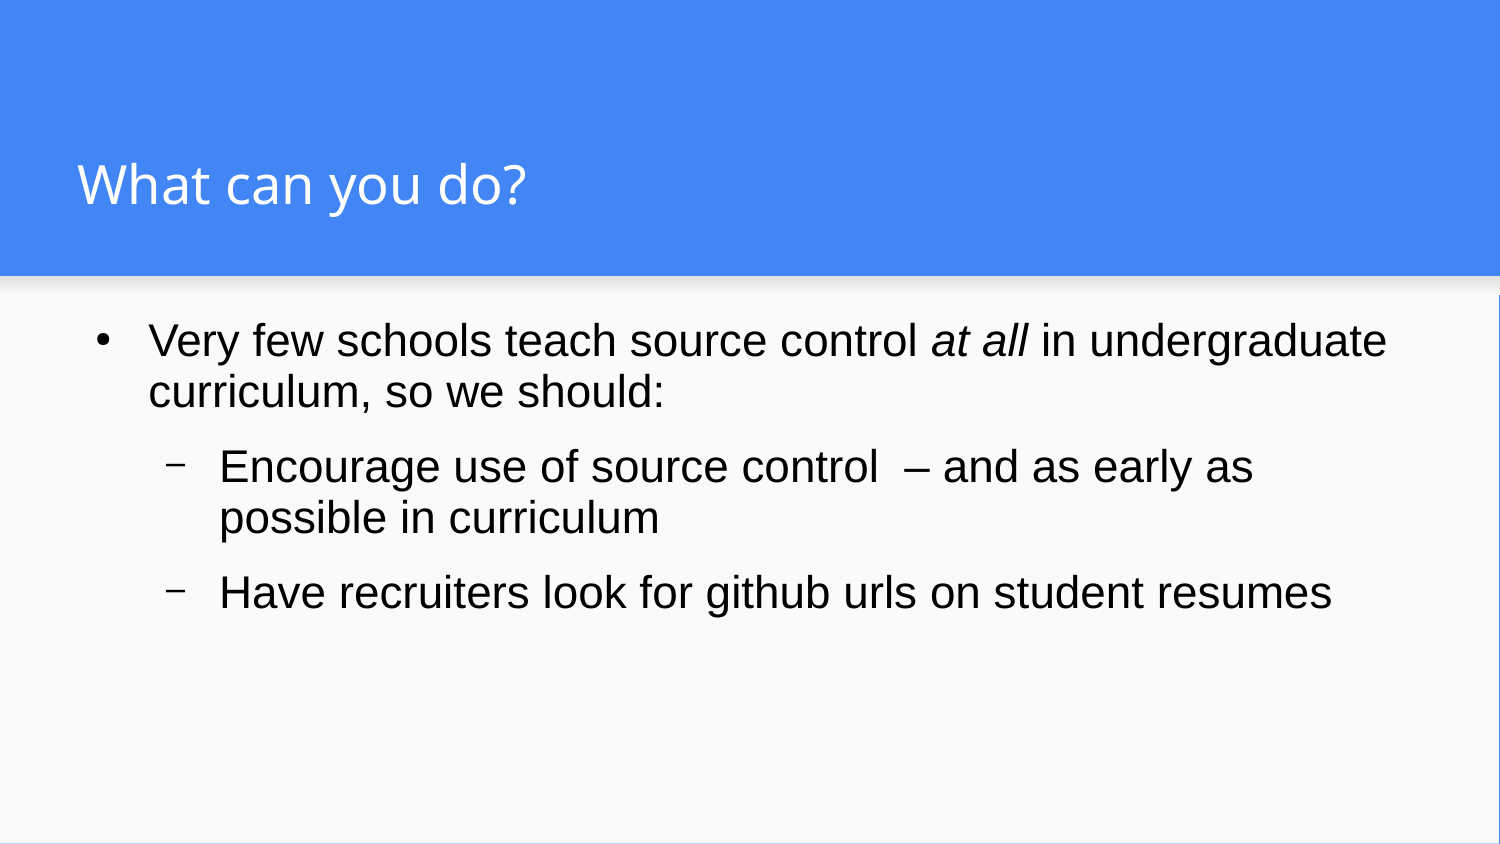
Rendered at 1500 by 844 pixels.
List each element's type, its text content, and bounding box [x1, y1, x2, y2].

title What can you do? [77, 121, 1427, 248]
list Very few schools teach source control at all in undergraduate curriculum, so we should: Encourage use of source control – and as early as possible in curriculum Have recruiters look for github urls on student resumes [77, 314, 1427, 760]
